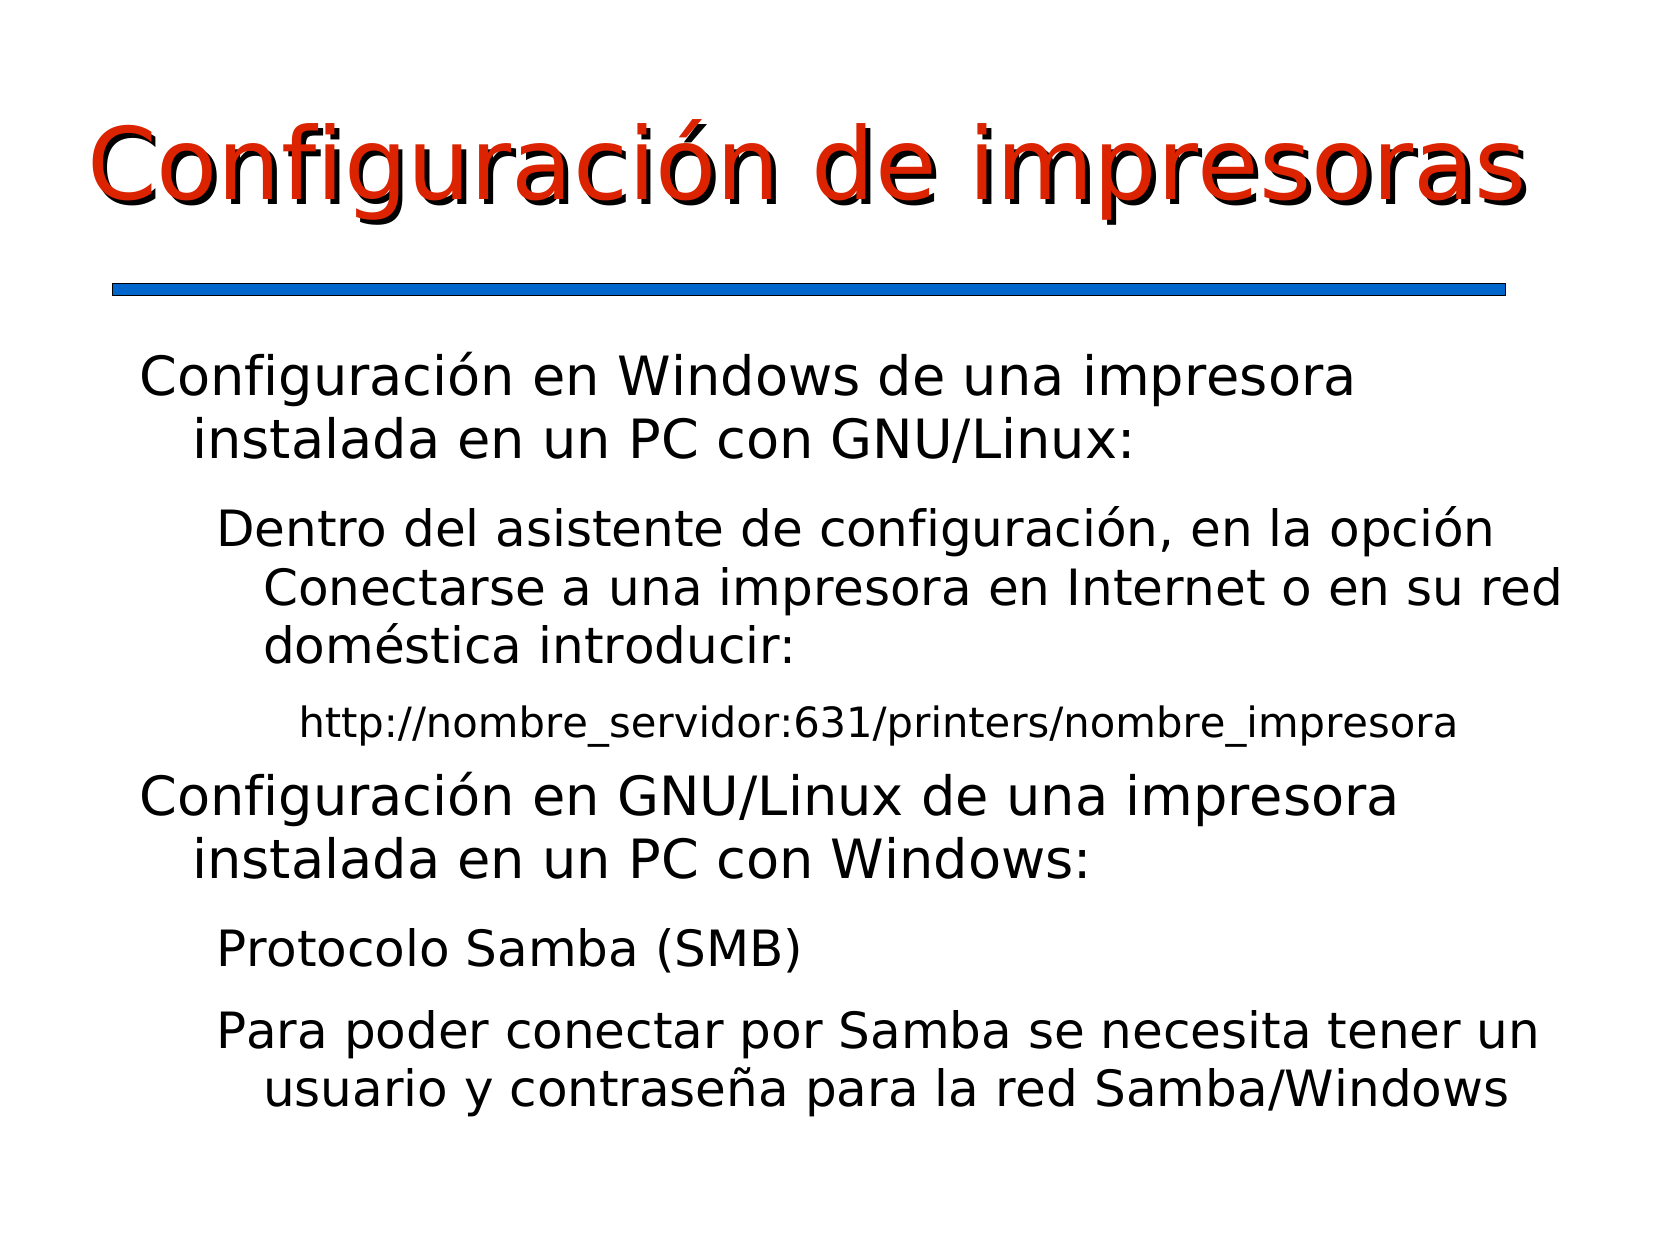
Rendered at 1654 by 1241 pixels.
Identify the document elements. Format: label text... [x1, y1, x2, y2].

list Configuración en Windows de una impresora instalada en un PC con GNU/Linux: Dentro del asistente de configuración, en la opción Conectarse a una impresora en Internet o en su red doméstica introducir: http://nombre_servidor:631/printers/nombre_impresora Configuración en GNU/Linux de una impresora instalada en un PC con Windows: Protocolo Samba (SMB) Para poder conectar por Samba se necesita tener un usuario y contraseña para la red Samba/Windows [121, 344, 1595, 1127]
title Configuración de impresoras [86, 61, 1530, 269]
